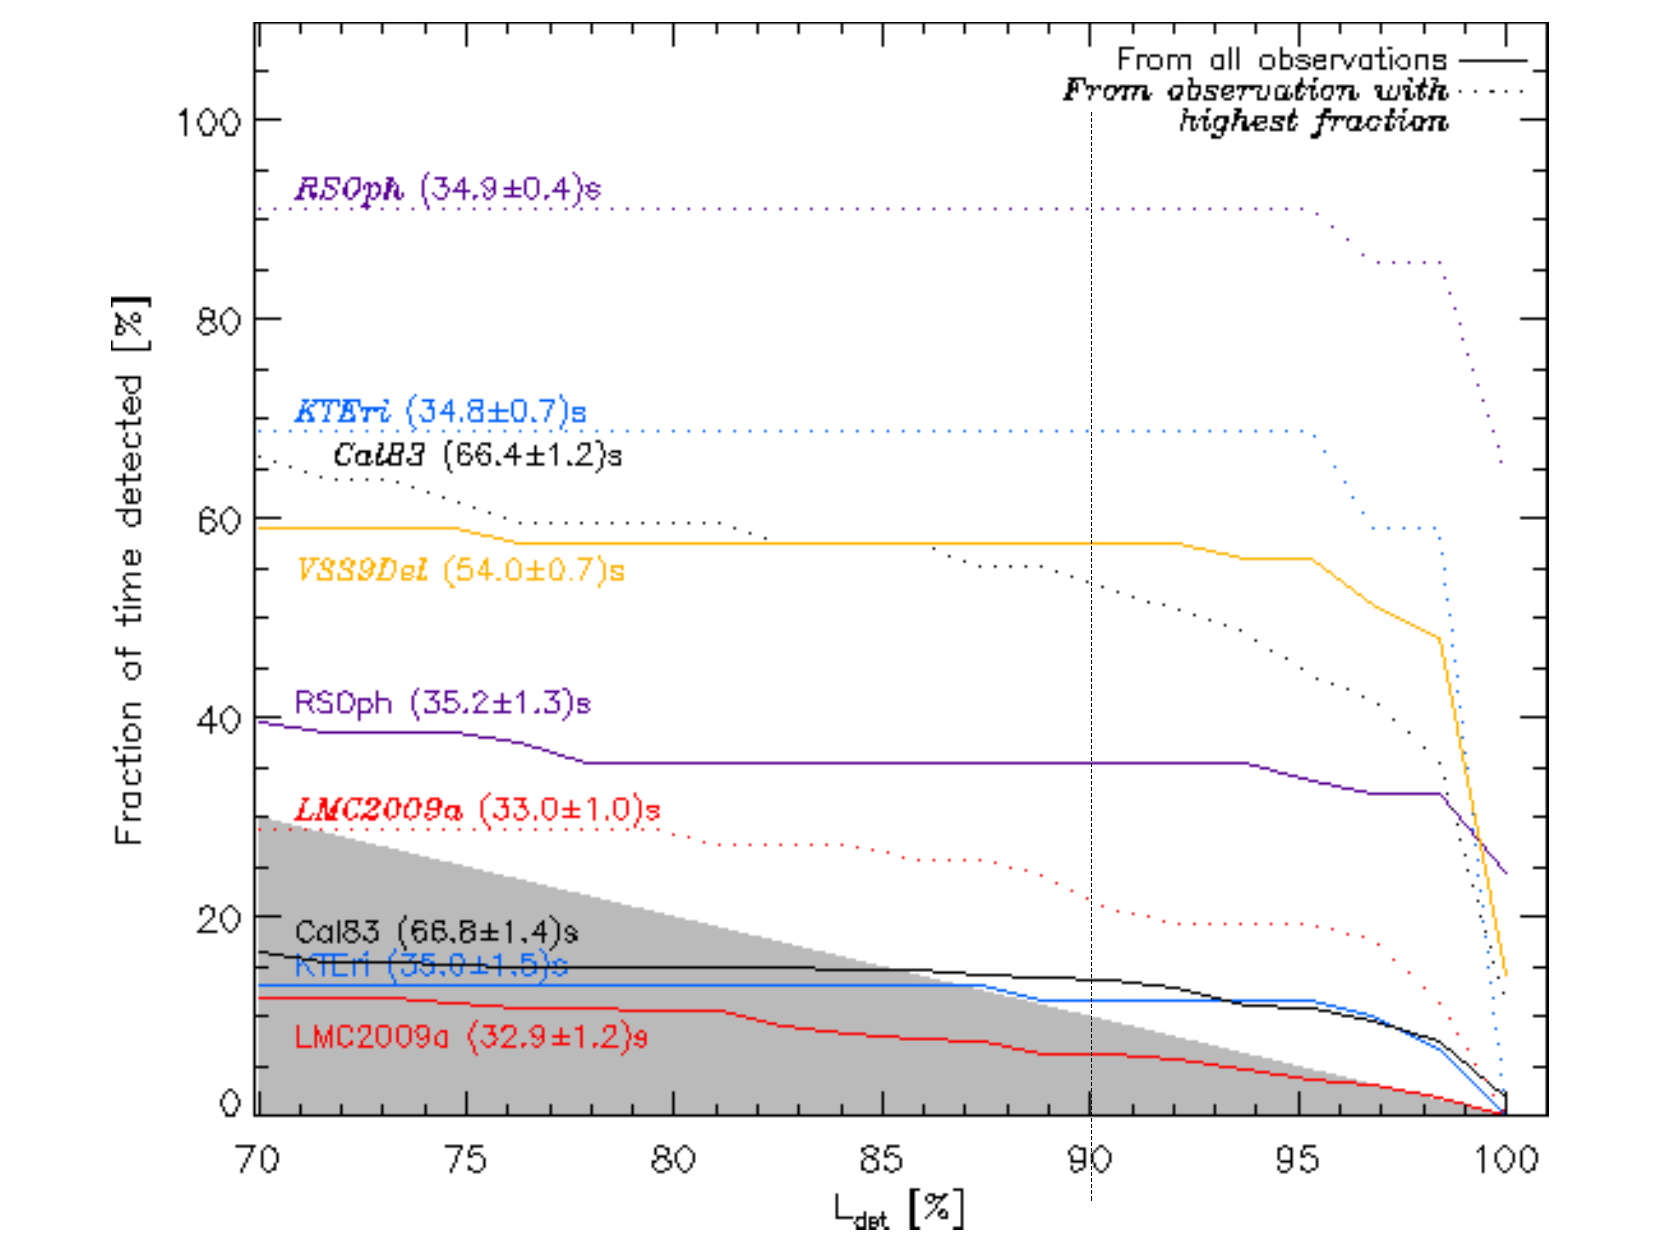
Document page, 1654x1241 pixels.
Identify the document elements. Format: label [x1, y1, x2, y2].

picture [111, 22, 1549, 1231]
